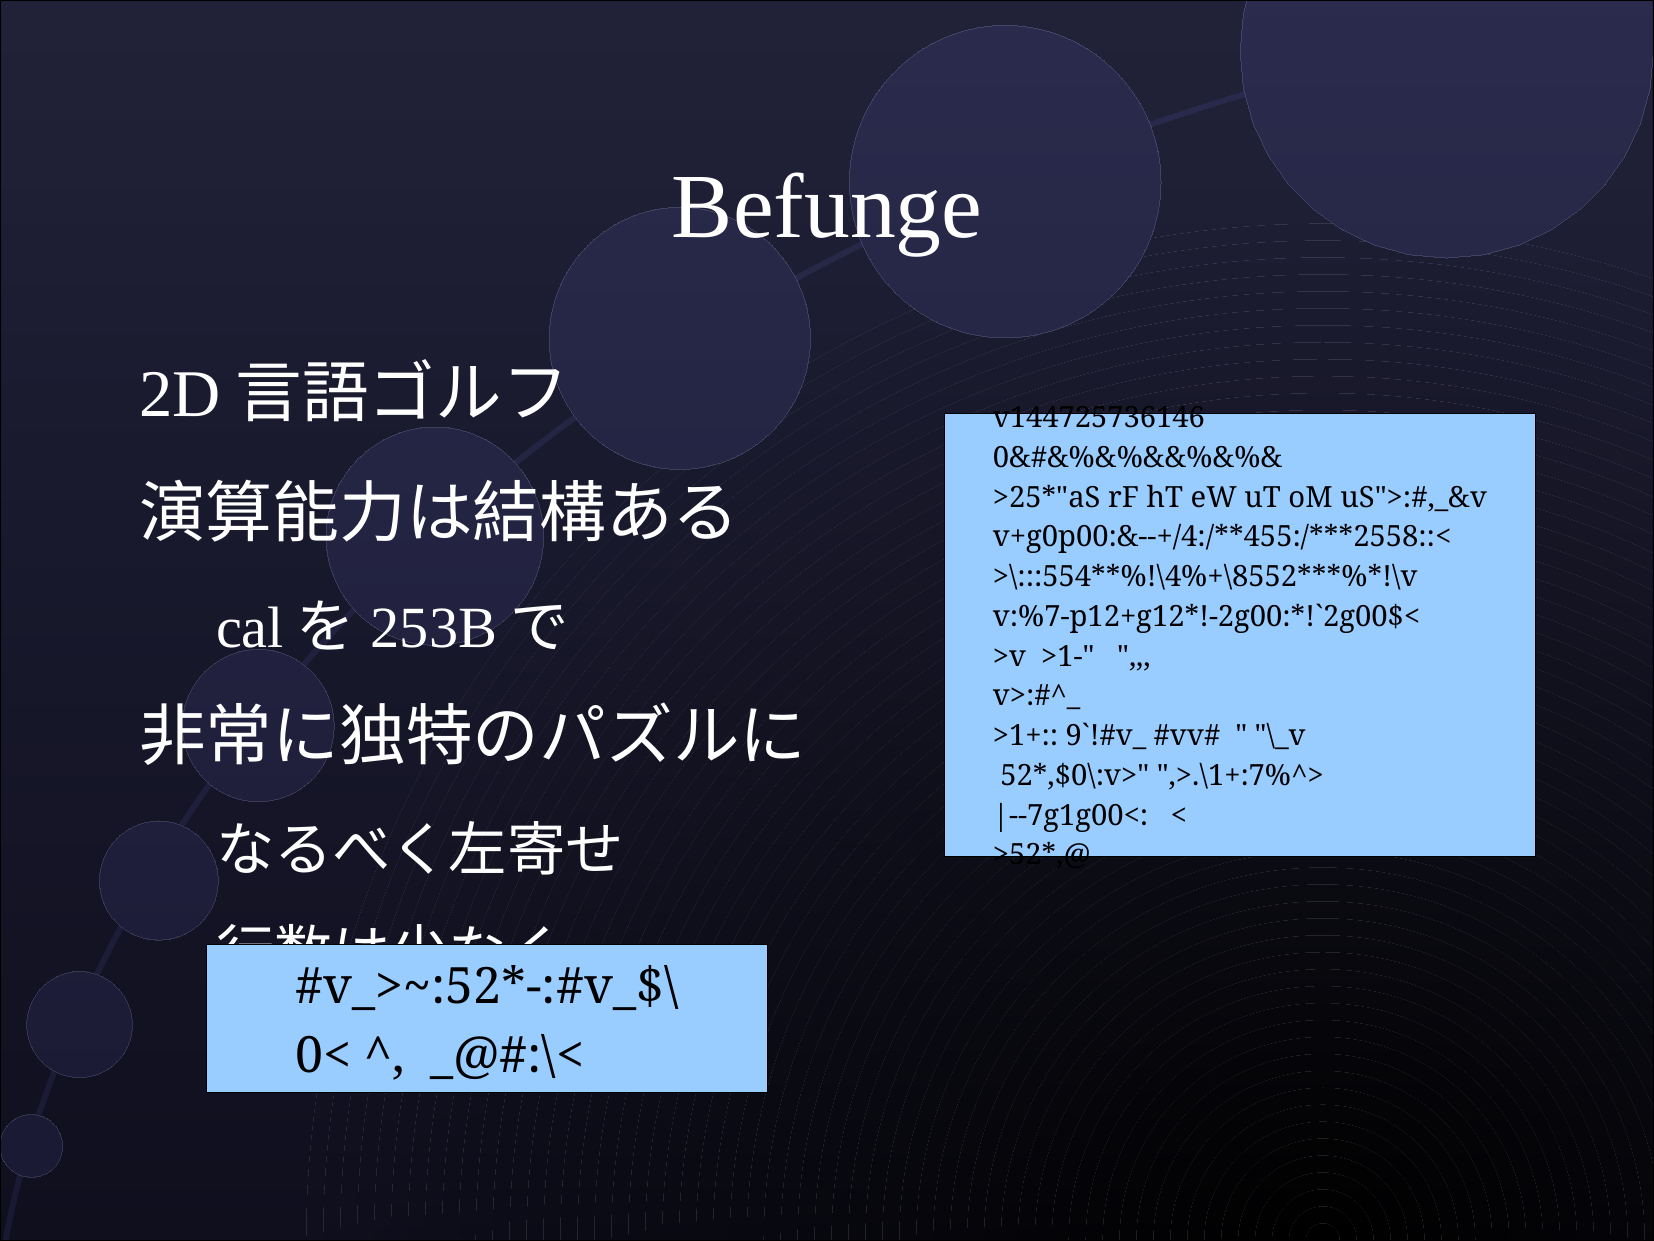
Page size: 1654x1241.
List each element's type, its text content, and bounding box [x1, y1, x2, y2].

text_box #v_>~:52*-:#v_$\ 0< ^, _@#:\< [206, 944, 768, 1093]
list 2D言語ゴルフ 演算能力は結構ある calを253Bで 非常に独特のパズルに なるべく左寄せ 行数は少なく [121, 344, 1534, 1127]
text_box v144725736146 0&#&%&%&&%&%& >25*"aS rF hT eW uT oM uS">:#,_&v v+g0p00:&--+/4:/**455:/***2558::< >\:::554**%!\4%+\8552***%*!\v v:%7-p12+g12*!-2g00:*!`2g00$< >v >1-" ",,, v>:#^_ >1+:: 9`!#v_ #vv# " "\_v 52*,$0\:v>" ",>.\1+:7%^> |--7g1g00<: < >52*,@ [944, 413, 1536, 857]
title Befunge [121, 102, 1534, 311]
